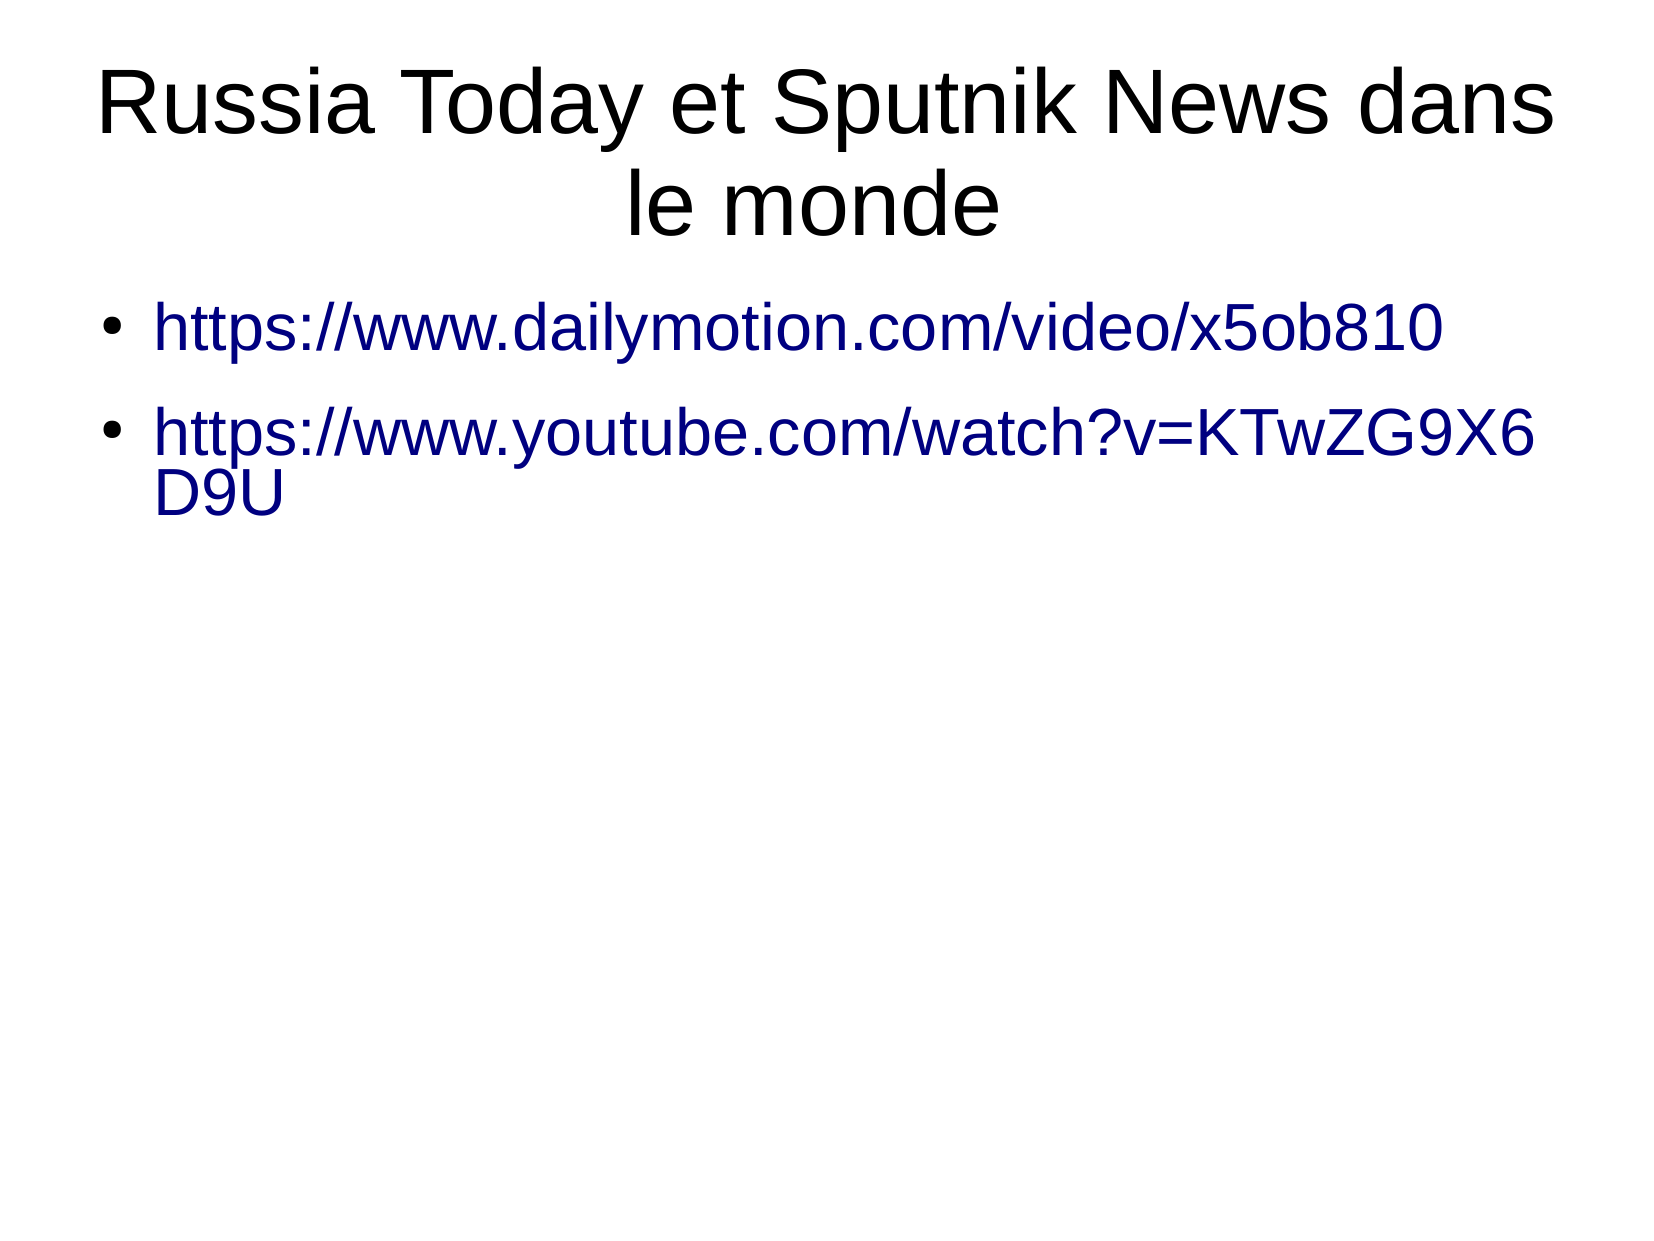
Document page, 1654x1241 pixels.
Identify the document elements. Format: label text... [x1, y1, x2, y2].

title Russia Today et Sputnik News dans le monde [82, 49, 1571, 257]
list https://www.dailymotion.com/video/x5ob810 https://www.youtube.com/watch?v=KTwZG9X6D9U [82, 290, 1571, 1109]
